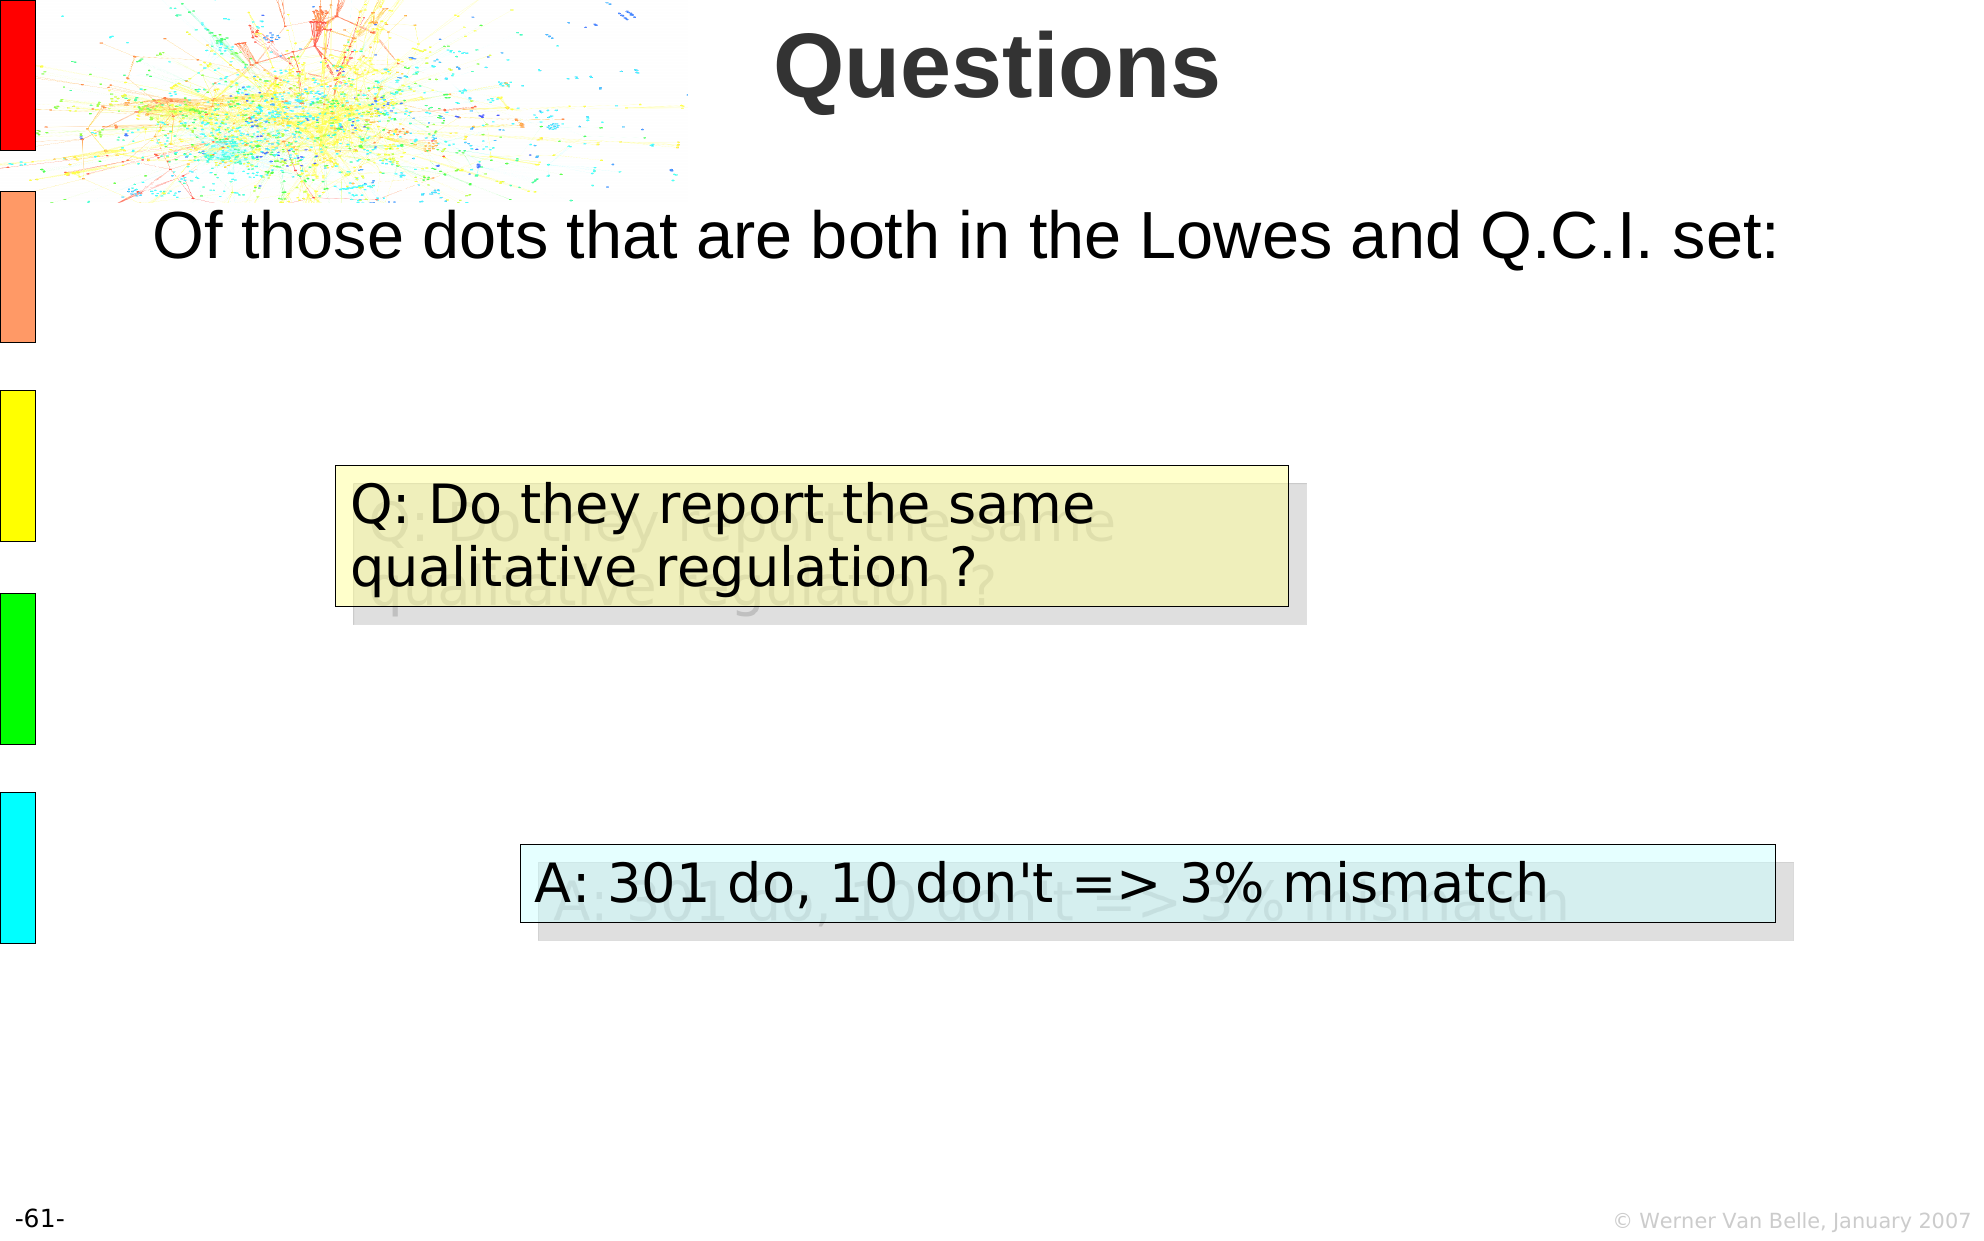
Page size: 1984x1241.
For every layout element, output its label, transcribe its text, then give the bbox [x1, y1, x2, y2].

title Questions [150, 0, 1845, 133]
text_box Q: Do they report the same qualitative regulation ? [335, 465, 1289, 607]
text_box A: 301 do, 10 don't => 3% mismatch [520, 844, 1776, 923]
list Of those dots that are both in the Lowes and Q.C.I. set: [134, 197, 1935, 1167]
title Gene Expression [0, 0, 688, 203]
